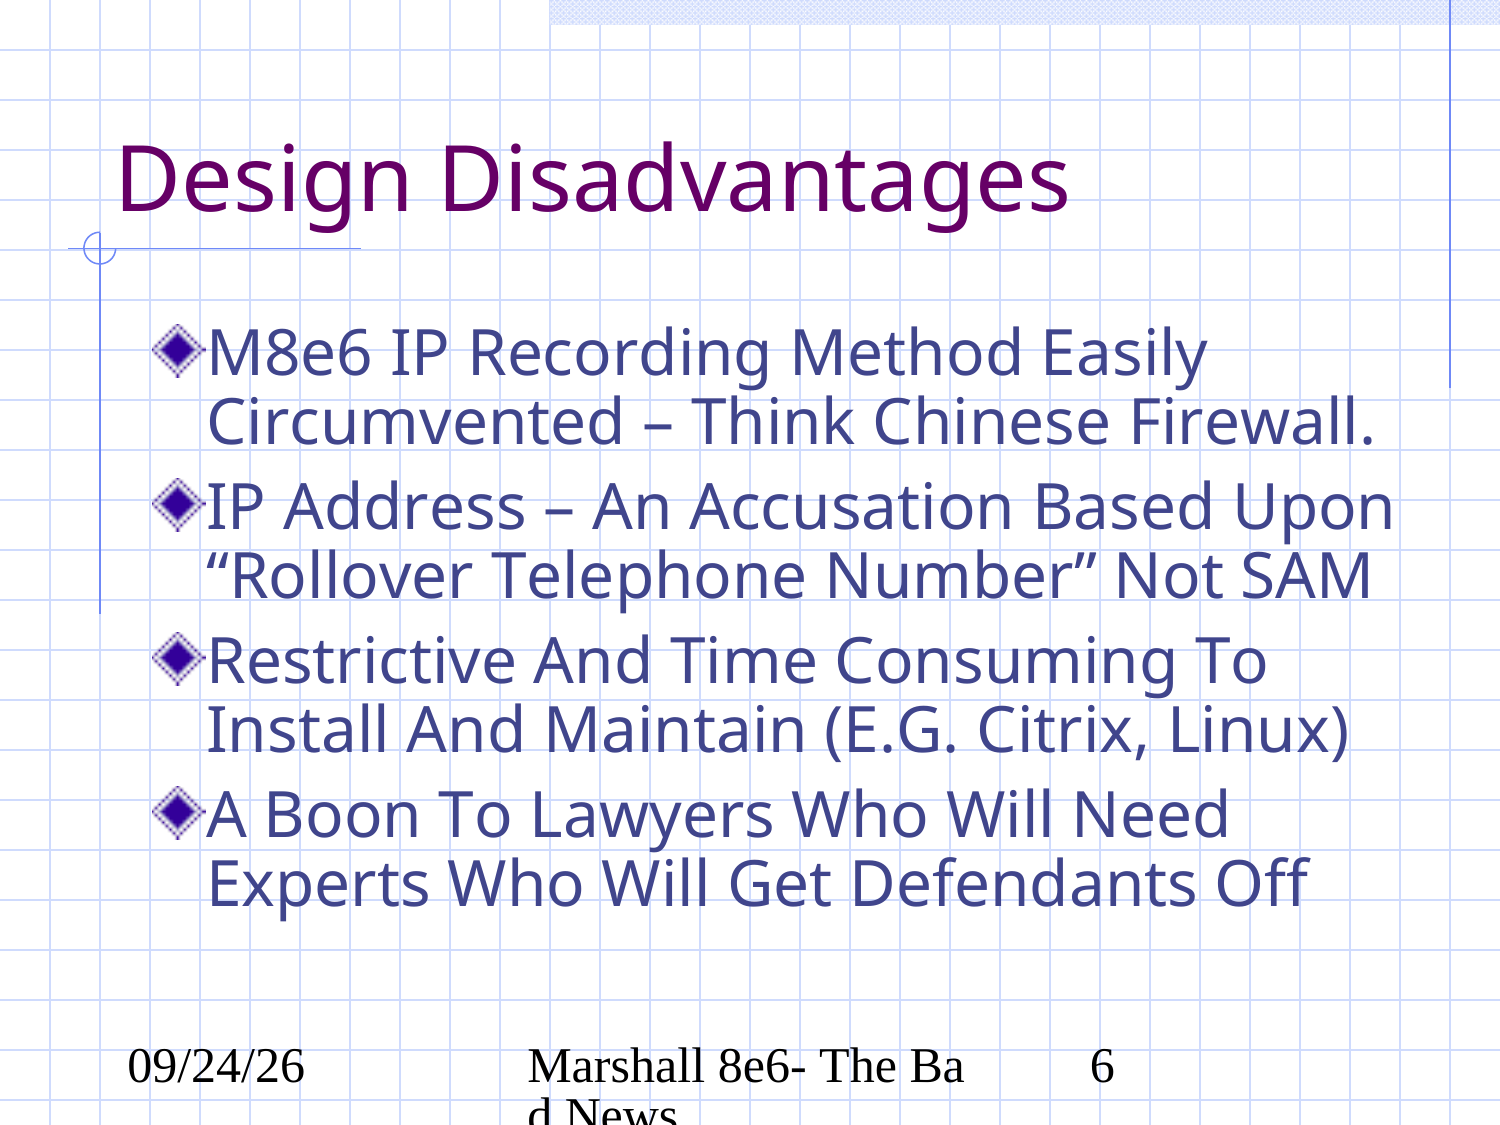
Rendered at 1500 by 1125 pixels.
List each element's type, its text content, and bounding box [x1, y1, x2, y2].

title Design Disadvantages [99, 49, 1375, 238]
picture [1451, 0, 1500, 25]
list M8e6 IP Recording Method Easily Circumvented – Think Chinese Firewall. IP Address – An Accusation Based Upon “Rollover Telephone Number” Not SAM Restrictive And Time Consuming To Install And Maintain (E.G. Citrix, Linux) A Boon To Lawyers Who Will Need Experts Who Will Get Defendants Off [137, 312, 1413, 988]
picture [549, 0, 1449, 25]
